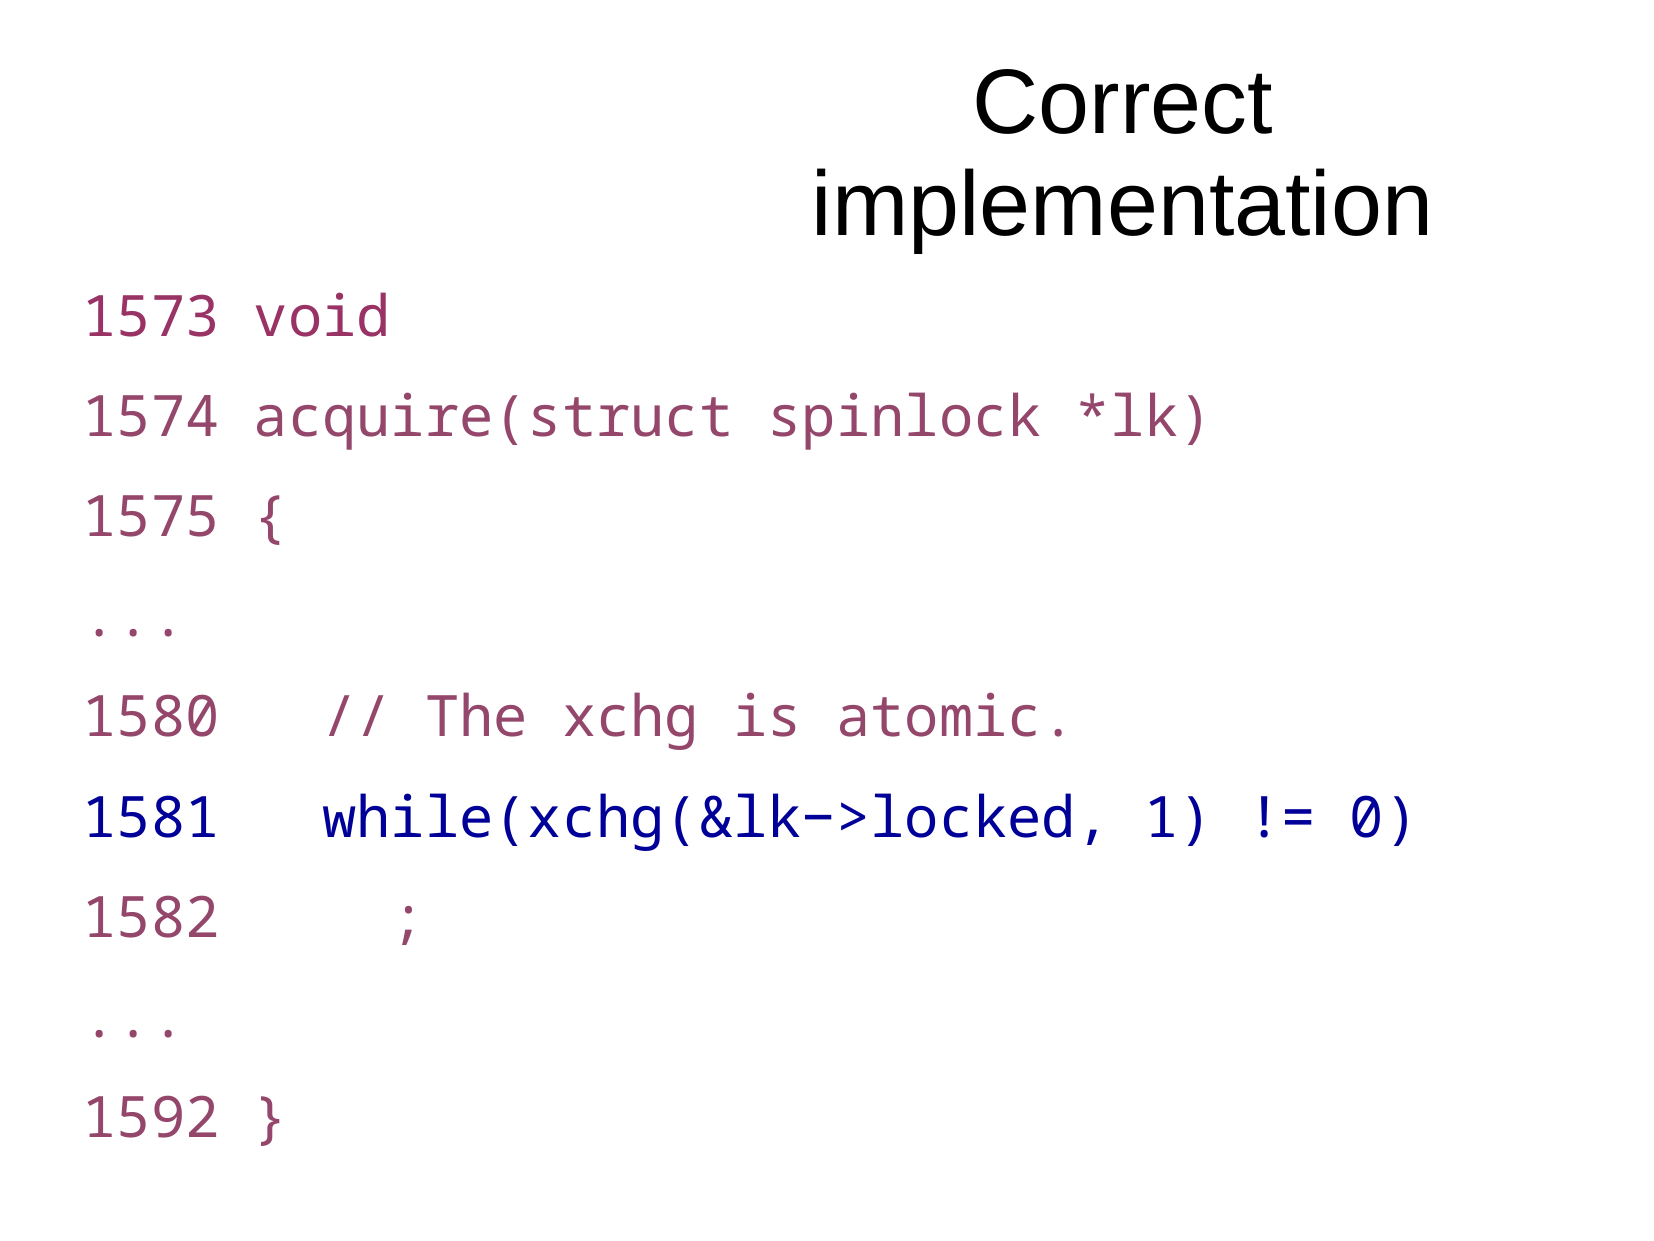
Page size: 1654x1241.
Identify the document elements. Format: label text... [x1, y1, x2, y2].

title Correct implementation [675, 49, 1571, 257]
list 1573 void 1574 acquire(struct spinlock *lk) 1575 { ... 1580 // The xchg is atomic. 1581 while(xchg(&lk−>locked, 1) != 0) 1582 ; ... 1592 } [82, 75, 1571, 1163]
